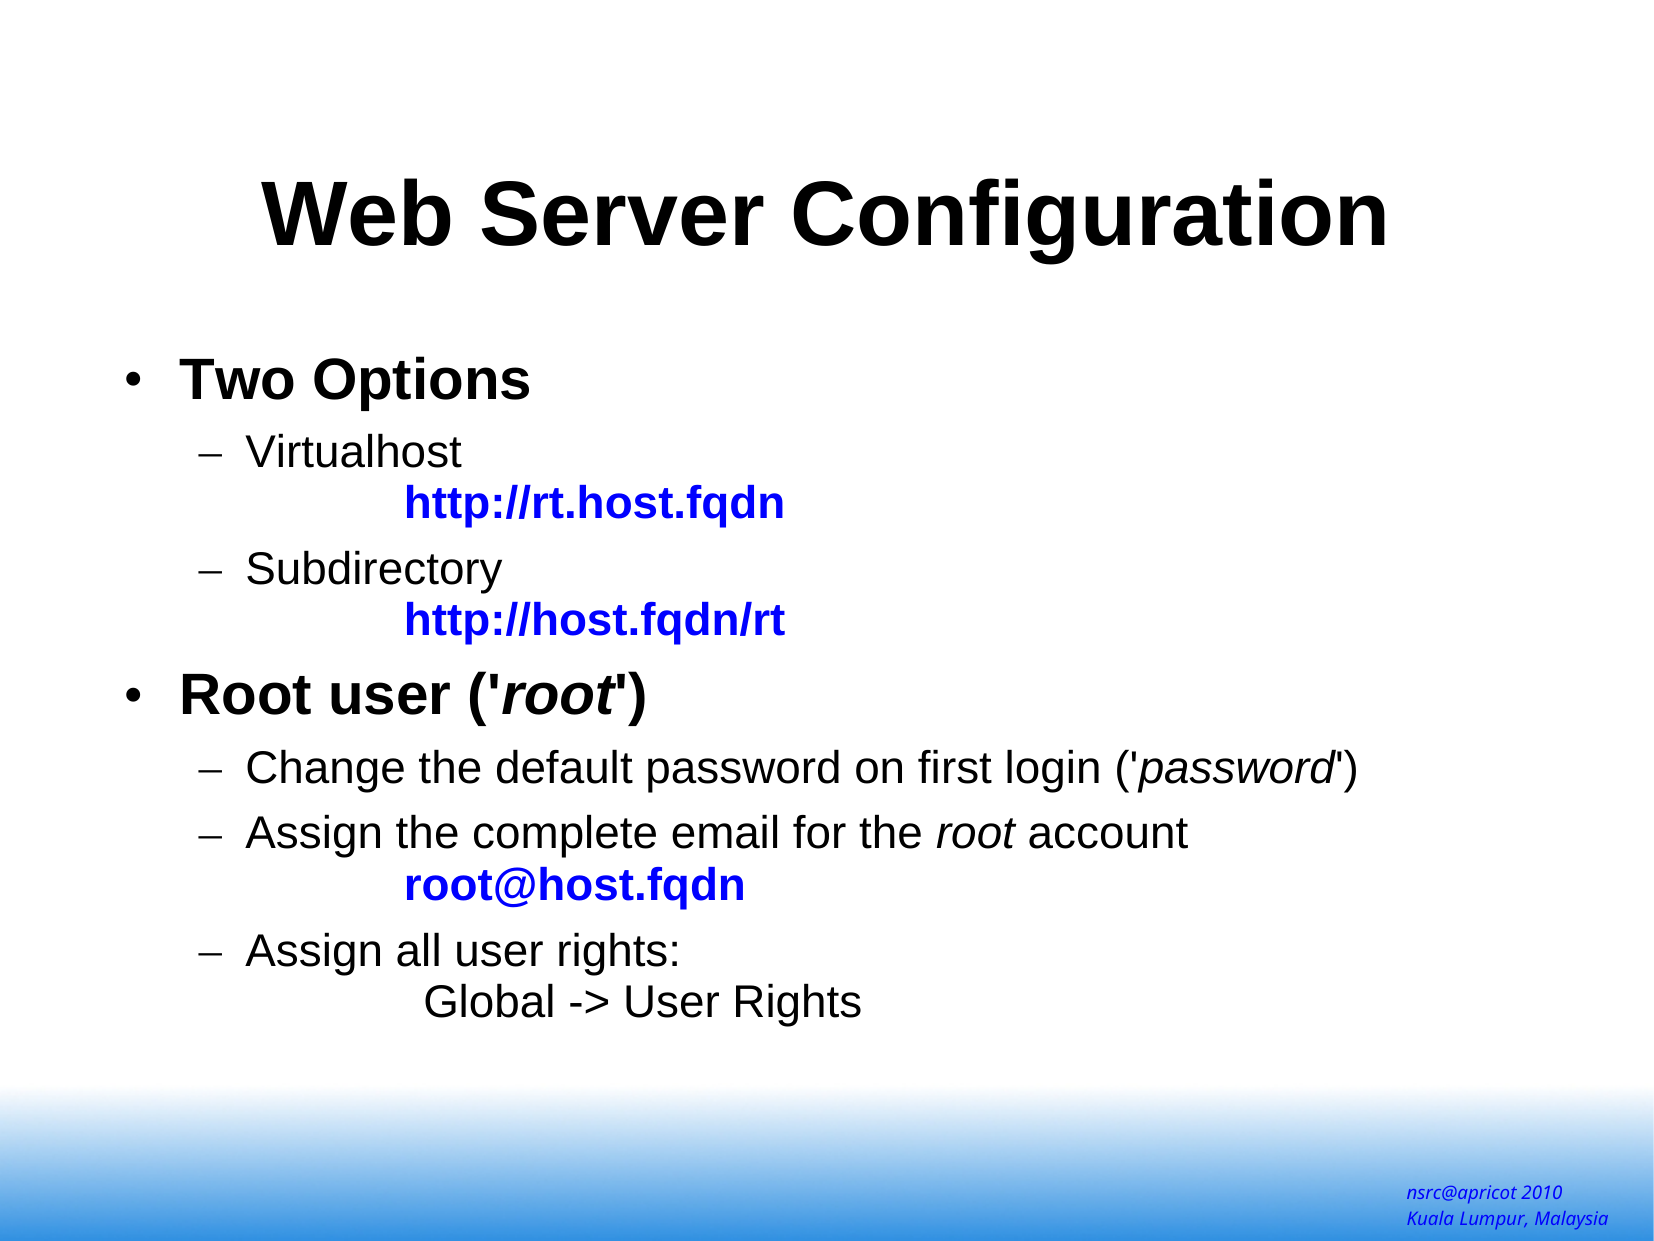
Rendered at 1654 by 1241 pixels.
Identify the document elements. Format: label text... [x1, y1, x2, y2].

list Two Options Virtualhost http://rt.host.fqdn Subdirectory http://host.fqdn/rt Root user ('root') Change the default password on first login ('password') Assign the complete email for the root account root@host.fqdn Assign all user rights: Global -> User Rights [124, 346, 1530, 1088]
picture [0, 1083, 1654, 1241]
title Web Server Configuration [124, 92, 1530, 335]
